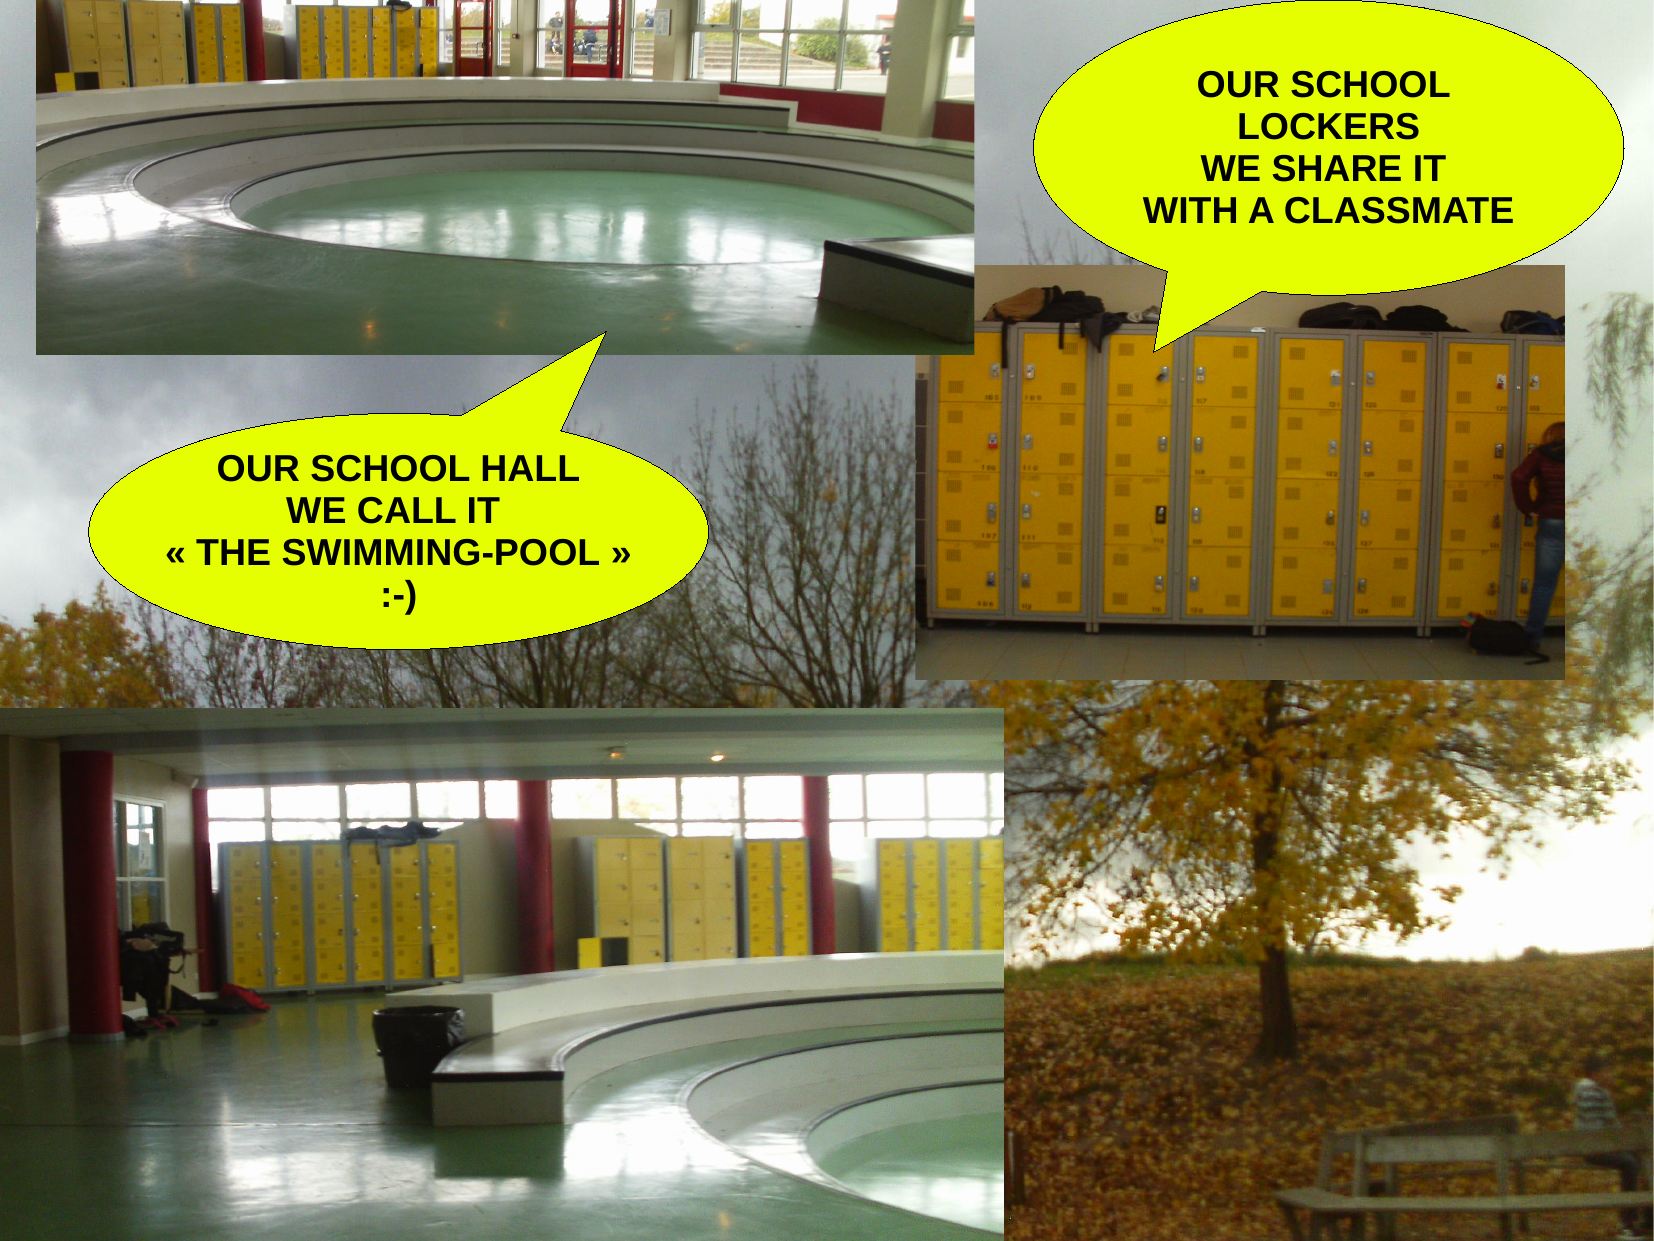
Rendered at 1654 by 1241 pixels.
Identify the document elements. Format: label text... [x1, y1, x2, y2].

picture [0, 0, 1654, 1241]
text_box OUR SCHOOL HALL WE CALL IT « THE SWIMMING-POOL » :-) [88, 331, 709, 650]
text_box OUR SCHOOL LOCKERS WE SHARE IT WITH A CLASSMATE [1033, 0, 1625, 353]
